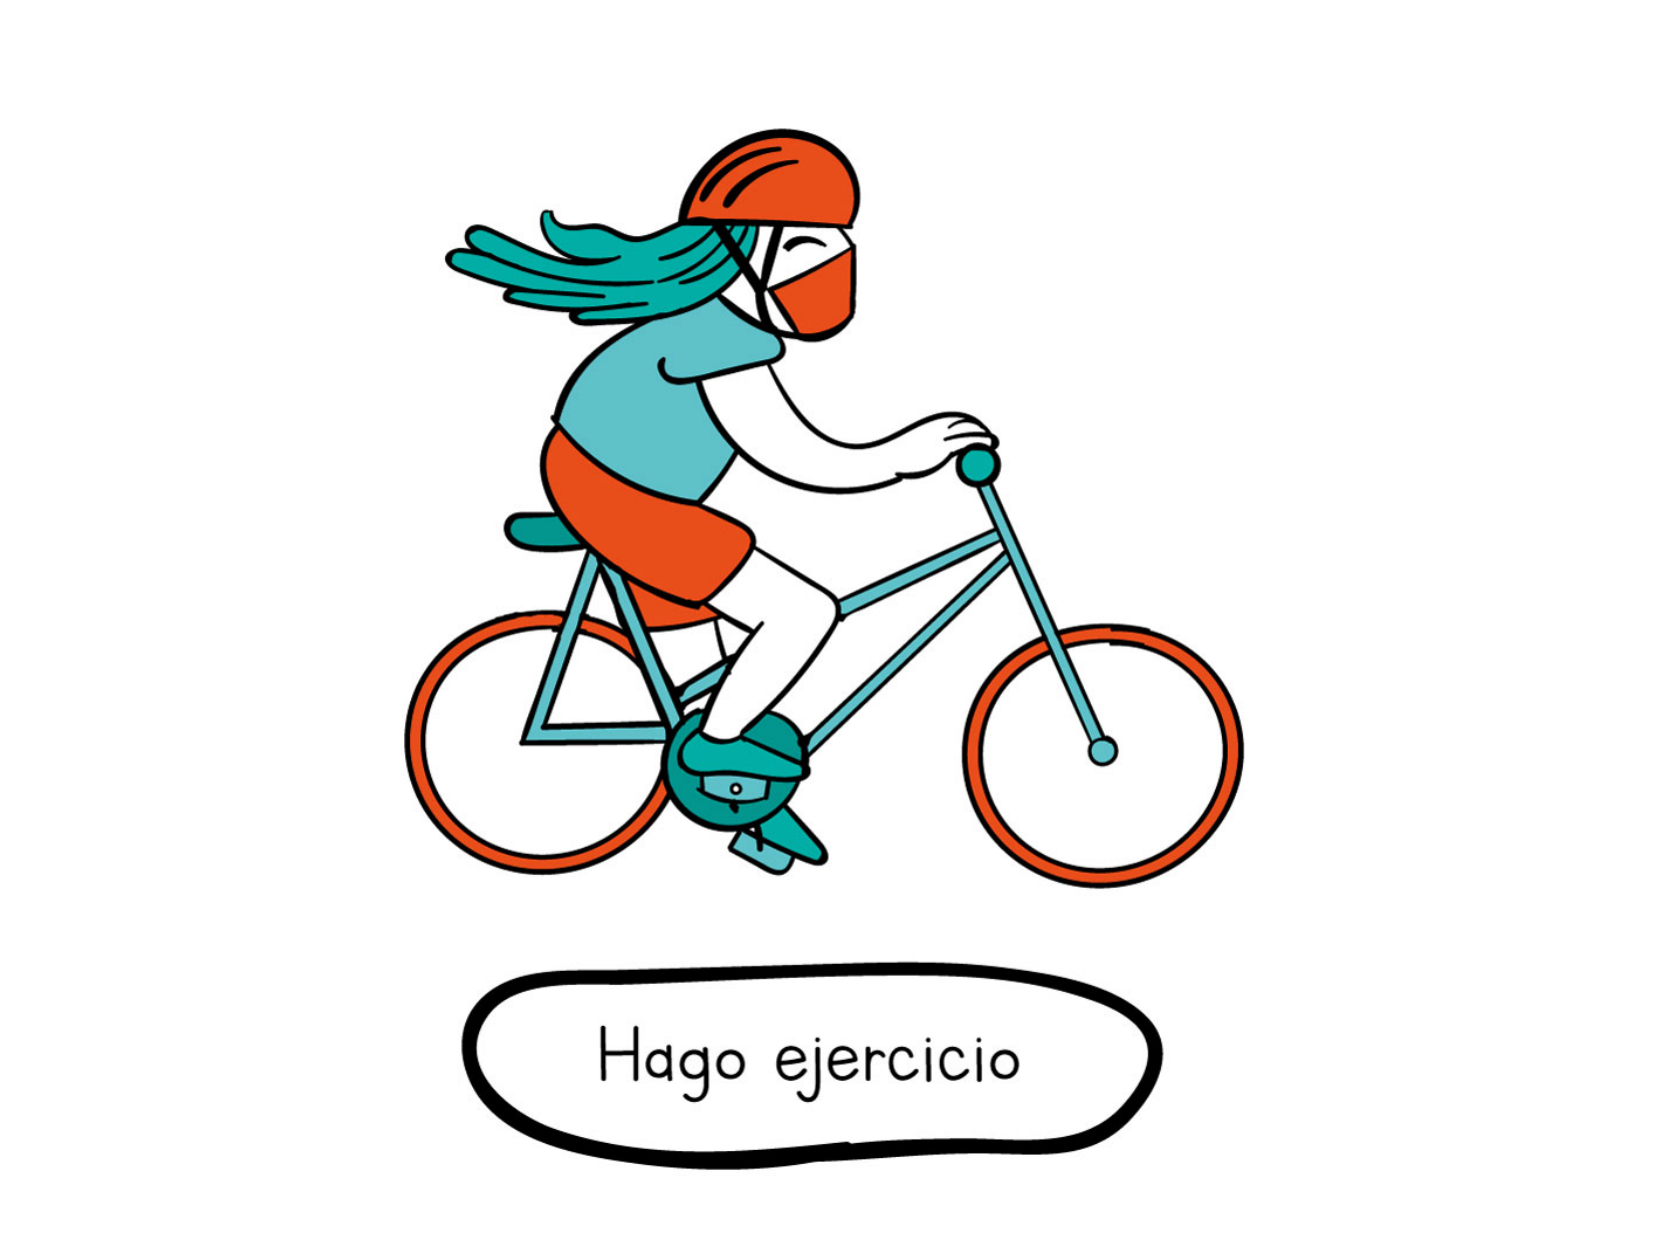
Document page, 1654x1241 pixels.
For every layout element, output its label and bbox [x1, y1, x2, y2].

picture [224, 35, 1394, 1205]
